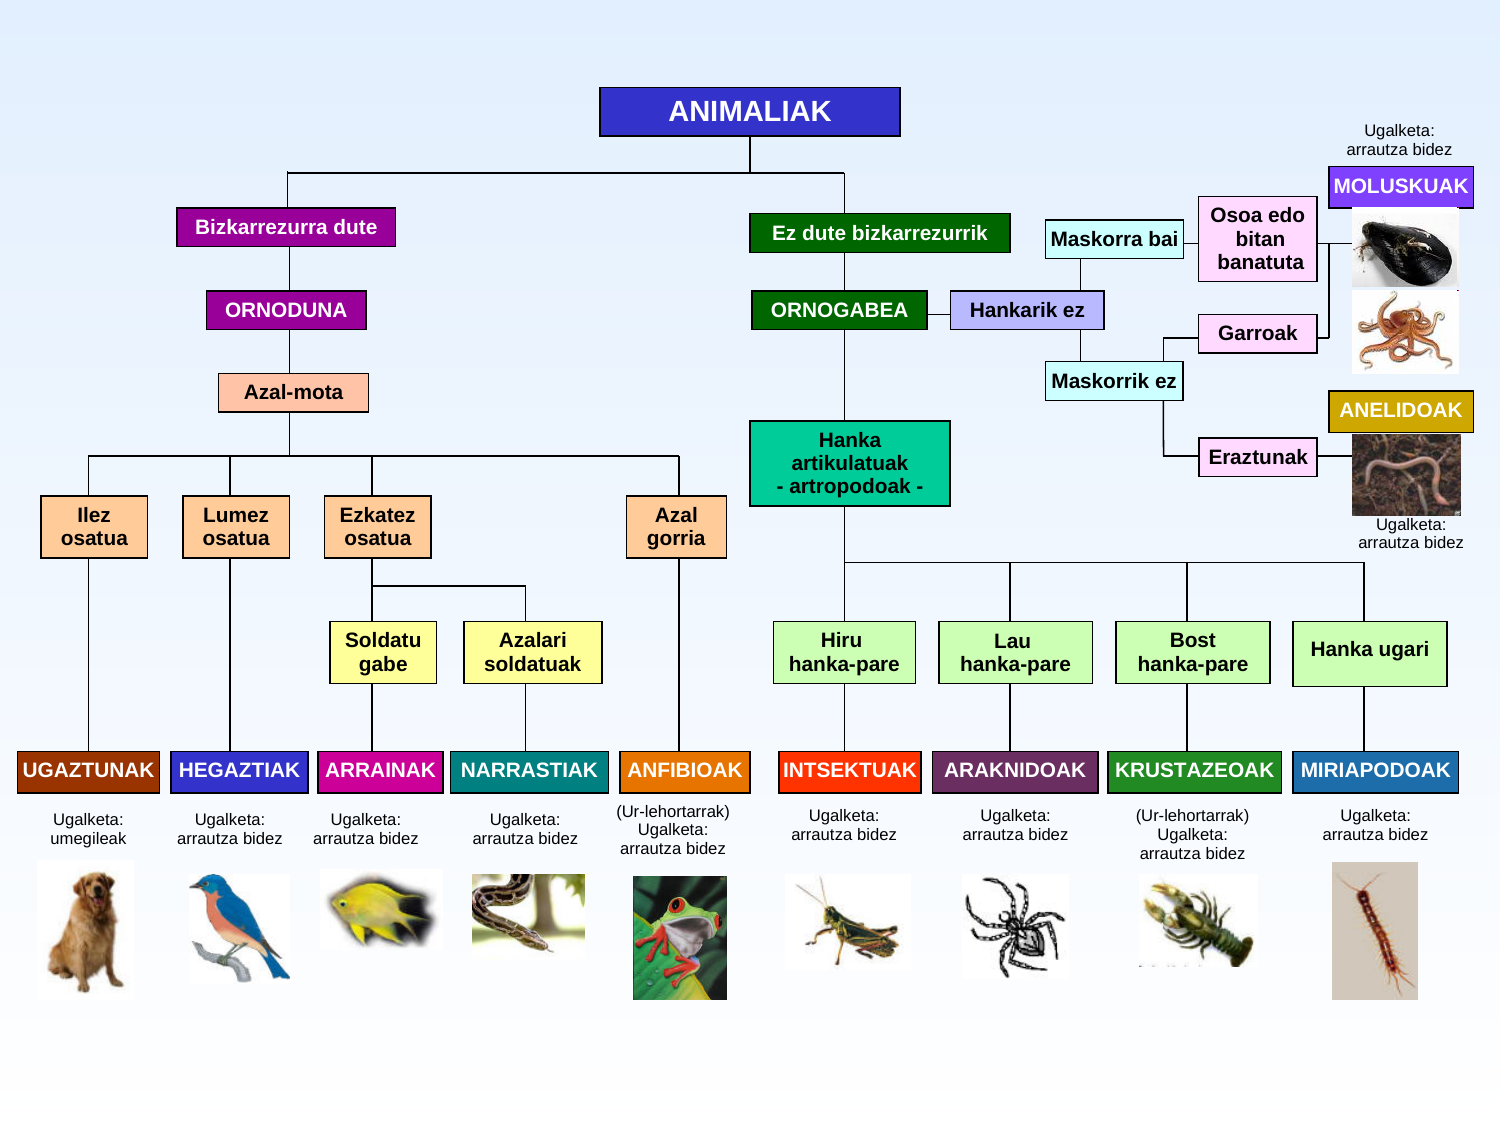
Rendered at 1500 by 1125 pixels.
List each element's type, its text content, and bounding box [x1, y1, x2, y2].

text_box ARAKNIDOAK [932, 751, 1098, 794]
text_box Ugalketa: arrautza bidez [1328, 113, 1471, 167]
text_box Ugalketa: arrautza bidez [302, 802, 432, 856]
picture [1352, 207, 1459, 287]
text_box MIRIAPODOAK [1293, 751, 1459, 794]
text_box INTSEKTUAK [779, 751, 921, 794]
picture [1352, 434, 1461, 507]
picture [633, 876, 727, 1000]
text_box Hanka artikulatuak - artropodoak - [749, 420, 951, 507]
text_box Ugalketa: arrautza bidez [160, 802, 302, 856]
picture [320, 869, 443, 951]
text_box Hankarik ez [950, 290, 1105, 330]
picture [1352, 290, 1459, 374]
text_box ORNODUNA [206, 290, 367, 330]
text_box NARRASTIAK [450, 751, 609, 794]
text_box Soldatu gabe [329, 621, 437, 684]
text_box ORNOGABEA [752, 290, 928, 330]
text_box Ugalketa: arrautza bidez [454, 802, 596, 856]
text_box Maskorrik ez [1045, 361, 1183, 401]
text_box Ugalketa: arrautza bidez [773, 798, 916, 852]
text_box Bost hanka-pare [1116, 621, 1270, 684]
picture [37, 860, 134, 1000]
text_box KRUSTAZEOAK [1107, 751, 1282, 794]
picture [785, 874, 911, 970]
text_box MOLUSKUAK [1328, 166, 1474, 209]
text_box Eraztunak [1198, 437, 1318, 477]
picture [962, 874, 1069, 979]
picture [1139, 874, 1258, 967]
text_box HEGAZTIAK [171, 751, 309, 794]
text_box Ezkatez osatua [324, 495, 431, 558]
picture [189, 874, 290, 984]
text_box Lumez osatua [183, 495, 290, 558]
text_box Ugalketa: arrautza bidez [1299, 798, 1453, 852]
text_box Ez dute bizkarrezurrik [749, 213, 1010, 253]
text_box Garroak [1198, 314, 1317, 354]
text_box (Ur-lehortarrak) Ugalketa: arrautza bidez [596, 794, 751, 867]
text_box Azal gorria [626, 495, 727, 558]
text_box ANIMALIAK [600, 87, 901, 136]
text_box Hiru hanka-pare [773, 621, 916, 684]
text_box Hanka ugari [1293, 621, 1447, 687]
text_box Azalari soldatuak [463, 621, 602, 684]
text_box Lau hanka-pare [938, 621, 1093, 684]
text_box Ilez osatua [41, 495, 148, 558]
picture [472, 874, 585, 960]
text_box ARRAINAK [318, 751, 444, 794]
text_box (Ur-lehortarrak) Ugalketa: arrautza bidez [1116, 798, 1270, 871]
text_box UGAZTUNAK [17, 751, 160, 794]
text_box Maskorra bai [1045, 219, 1184, 259]
text_box Ugalketa: arrautza bidez [950, 798, 1081, 852]
text_box ANELIDOAK [1328, 391, 1474, 433]
text_box Osoa edo bitan banatuta [1198, 196, 1317, 282]
text_box ANFIBIOAK [620, 751, 751, 794]
picture [1332, 862, 1418, 1000]
text_box Ugalketa: arrautza bidez [1340, 507, 1483, 561]
text_box Bizkarrezurra dute [177, 207, 396, 247]
text_box Ugalketa: umegileak [17, 802, 160, 856]
text_box Azal-mota [218, 373, 369, 413]
